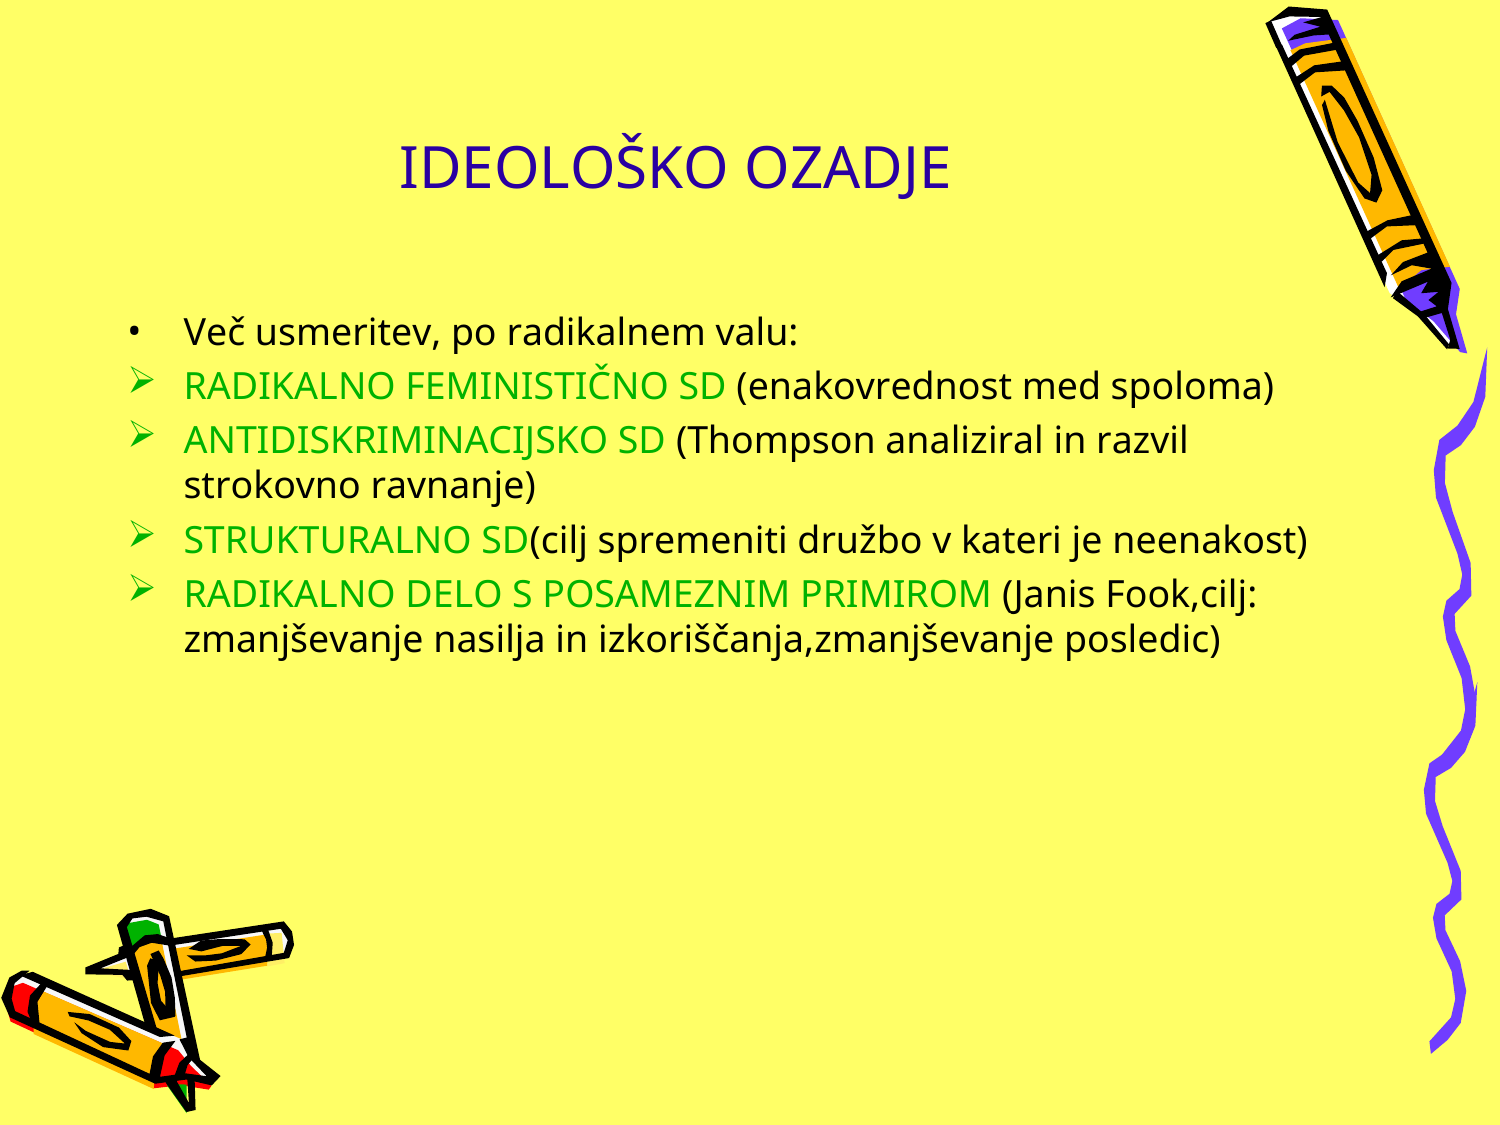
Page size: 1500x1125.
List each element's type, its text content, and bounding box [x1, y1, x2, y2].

title IDEOLOŠKO OZADJE [112, 0, 1240, 209]
list Več usmeritev, po radikalnem valu: RADIKALNO FEMINISTIČNO SD (enakovrednost med spoloma) ANTIDISKRIMINACIJSKO SD (Thompson analiziral in razvil strokovno ravnanje) STRUKTURALNO SD(cilj spremeniti družbo v kateri je neenakost) RADIKALNO DELO S POSAMEZNIM PRIMIROM (Janis Fook,cilj: zmanjševanje nasilja in izkoriščanja,zmanjševanje posledic) [112, 299, 1375, 901]
